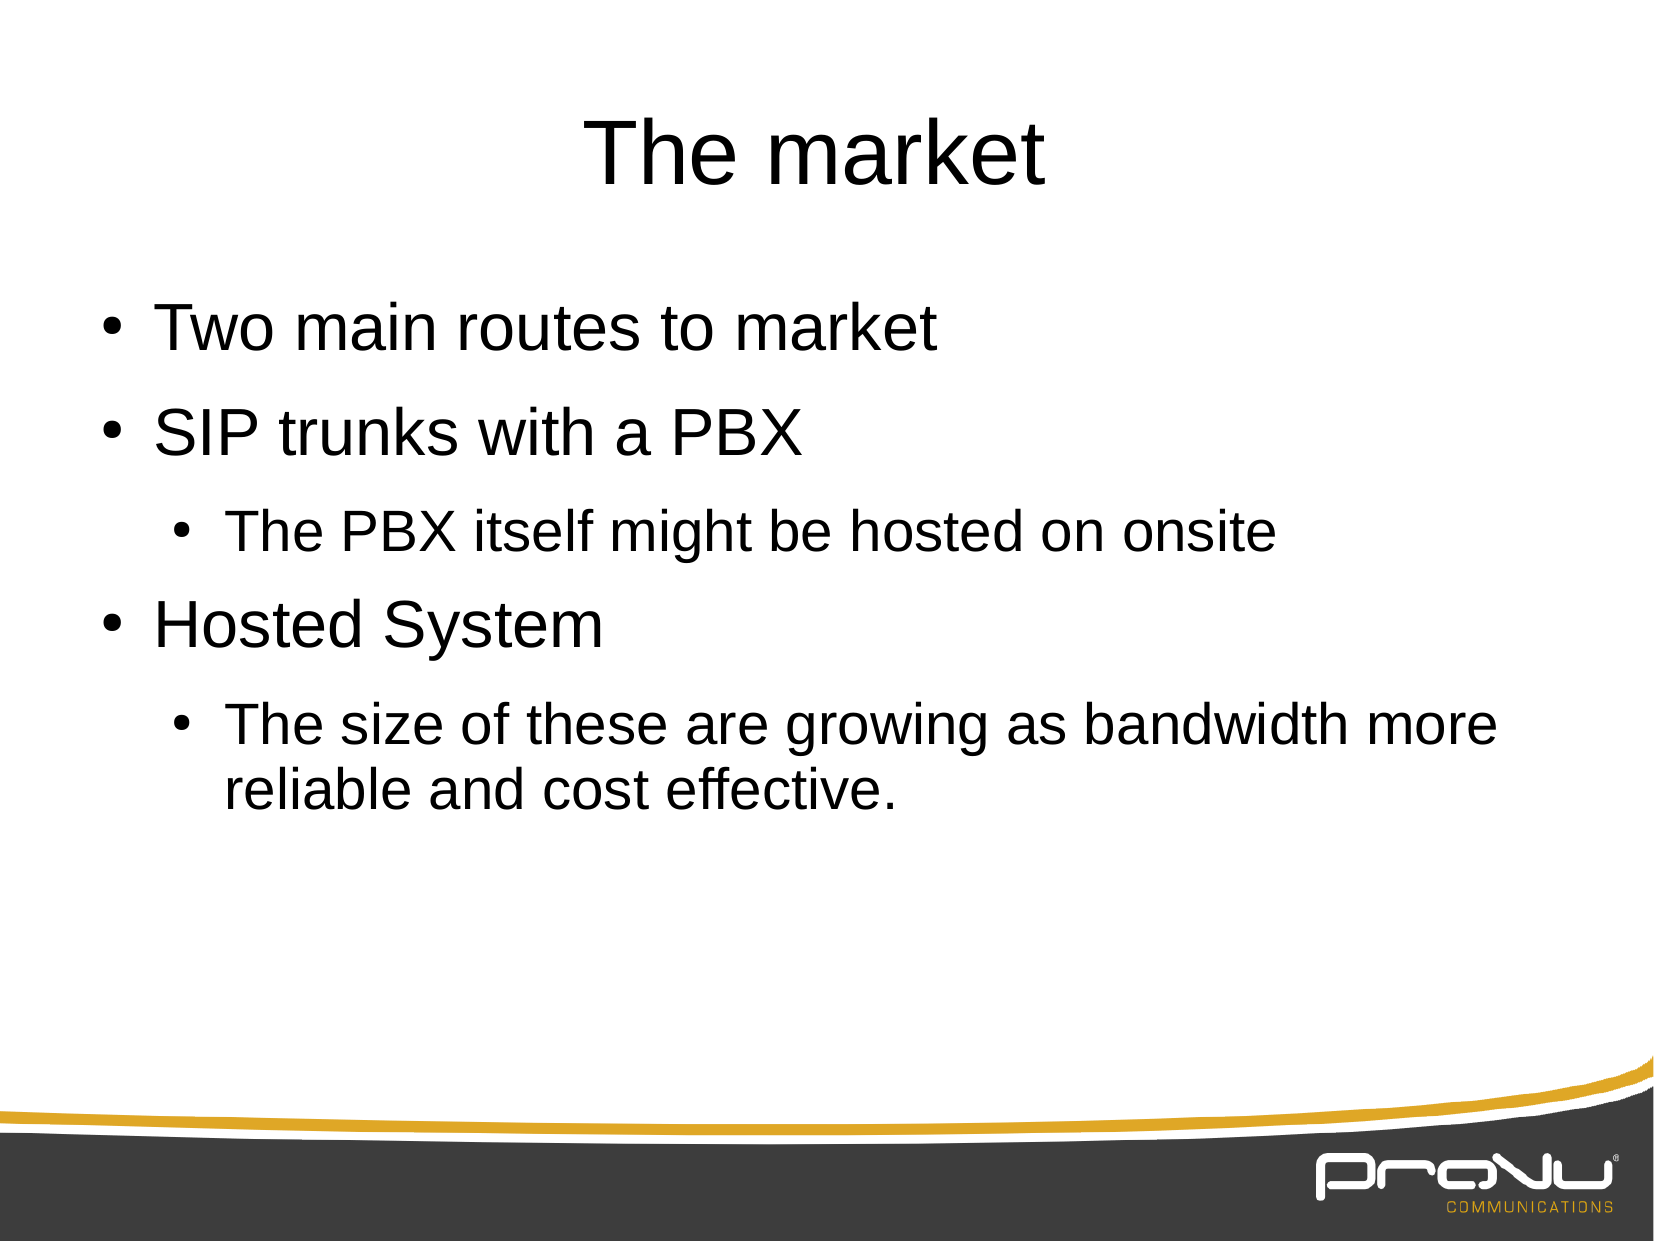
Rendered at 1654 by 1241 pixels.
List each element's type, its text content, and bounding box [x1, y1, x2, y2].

title The market [82, 49, 1571, 257]
list Two main routes to market SIP trunks with a PBX The PBX itself might be hosted on onsite Hosted System The size of these are growing as bandwidth more reliable and cost effective. [82, 290, 1571, 1109]
picture [0, 1039, 1654, 1241]
